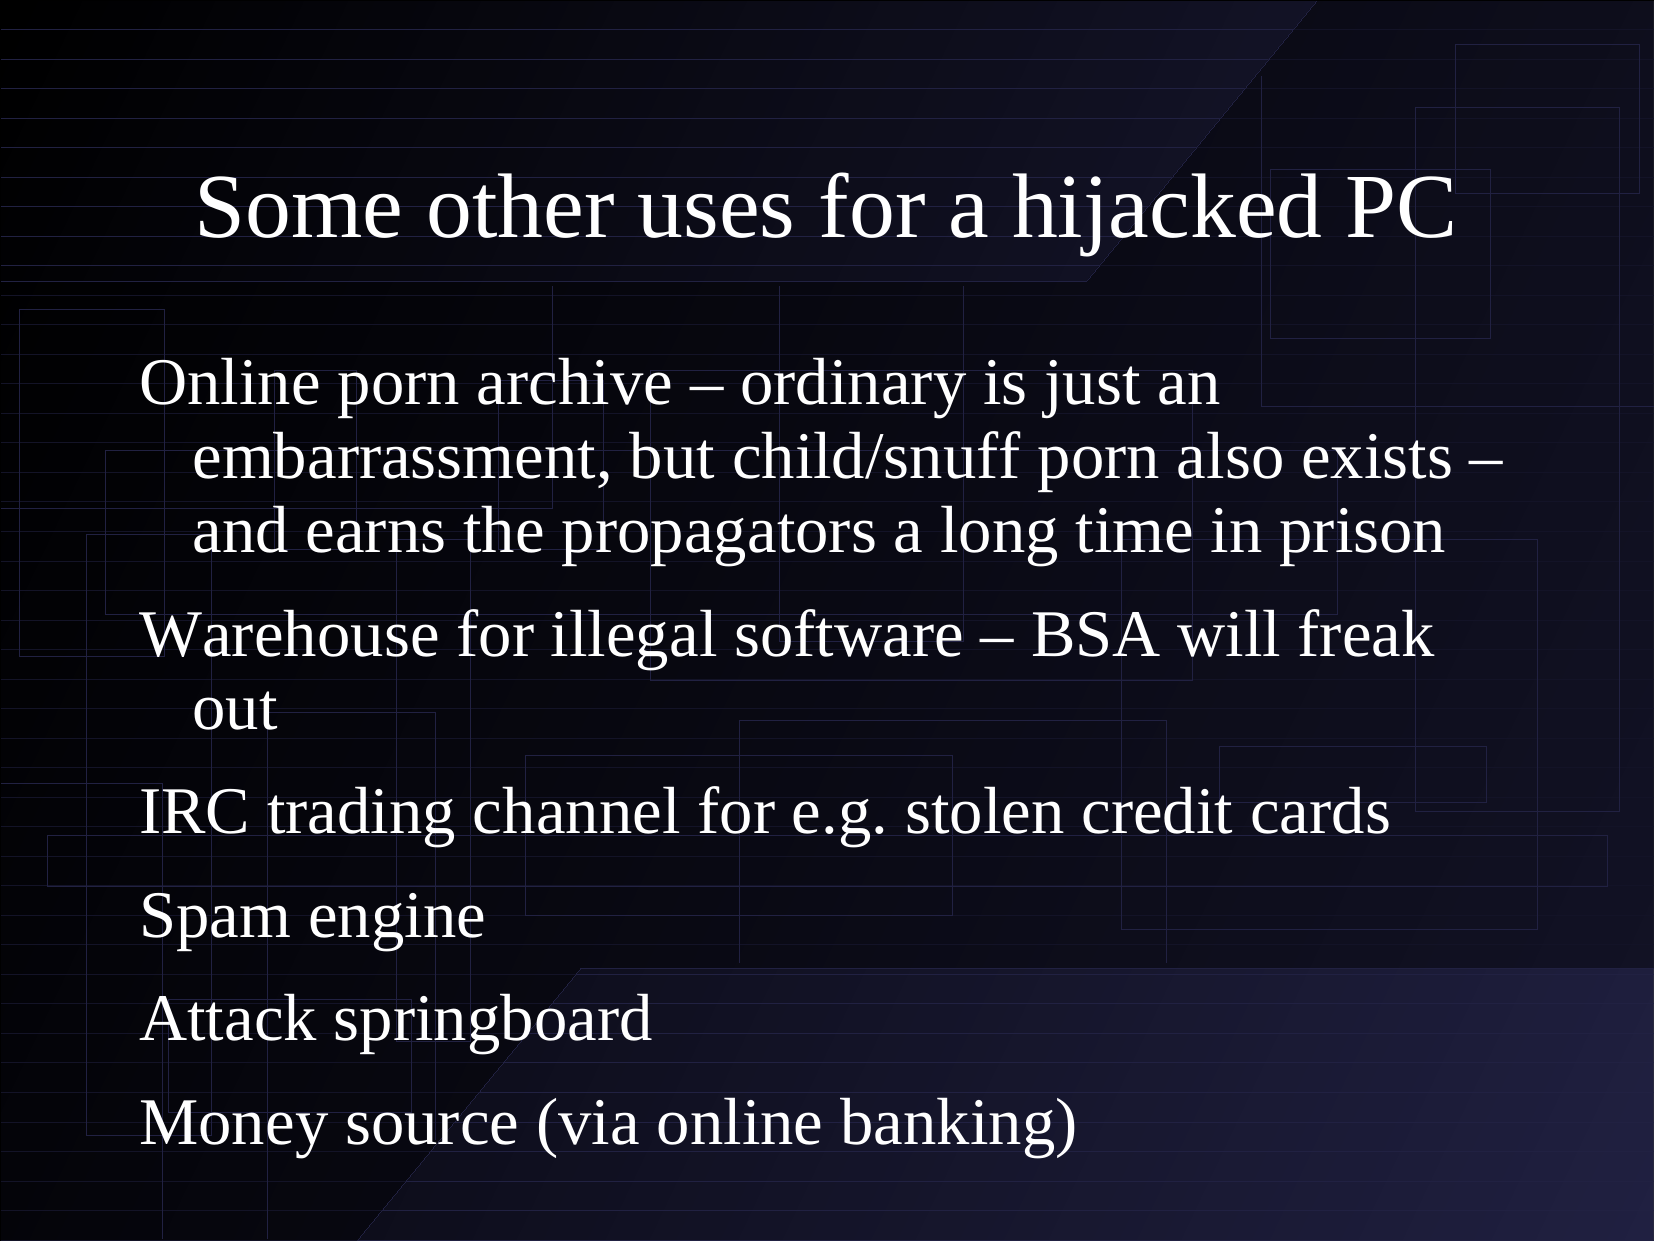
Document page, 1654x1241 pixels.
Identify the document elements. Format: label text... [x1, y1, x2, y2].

title Some other uses for a hijacked PC [121, 102, 1534, 311]
list Online porn archive – ordinary is just an embarrassment, but child/snuff porn also exists – and earns the propagators a long time in prison Warehouse for illegal software – BSA will freak out IRC trading channel for e.g. stolen credit cards Spam engine Attack springboard Money source (via online banking) [121, 344, 1534, 1159]
